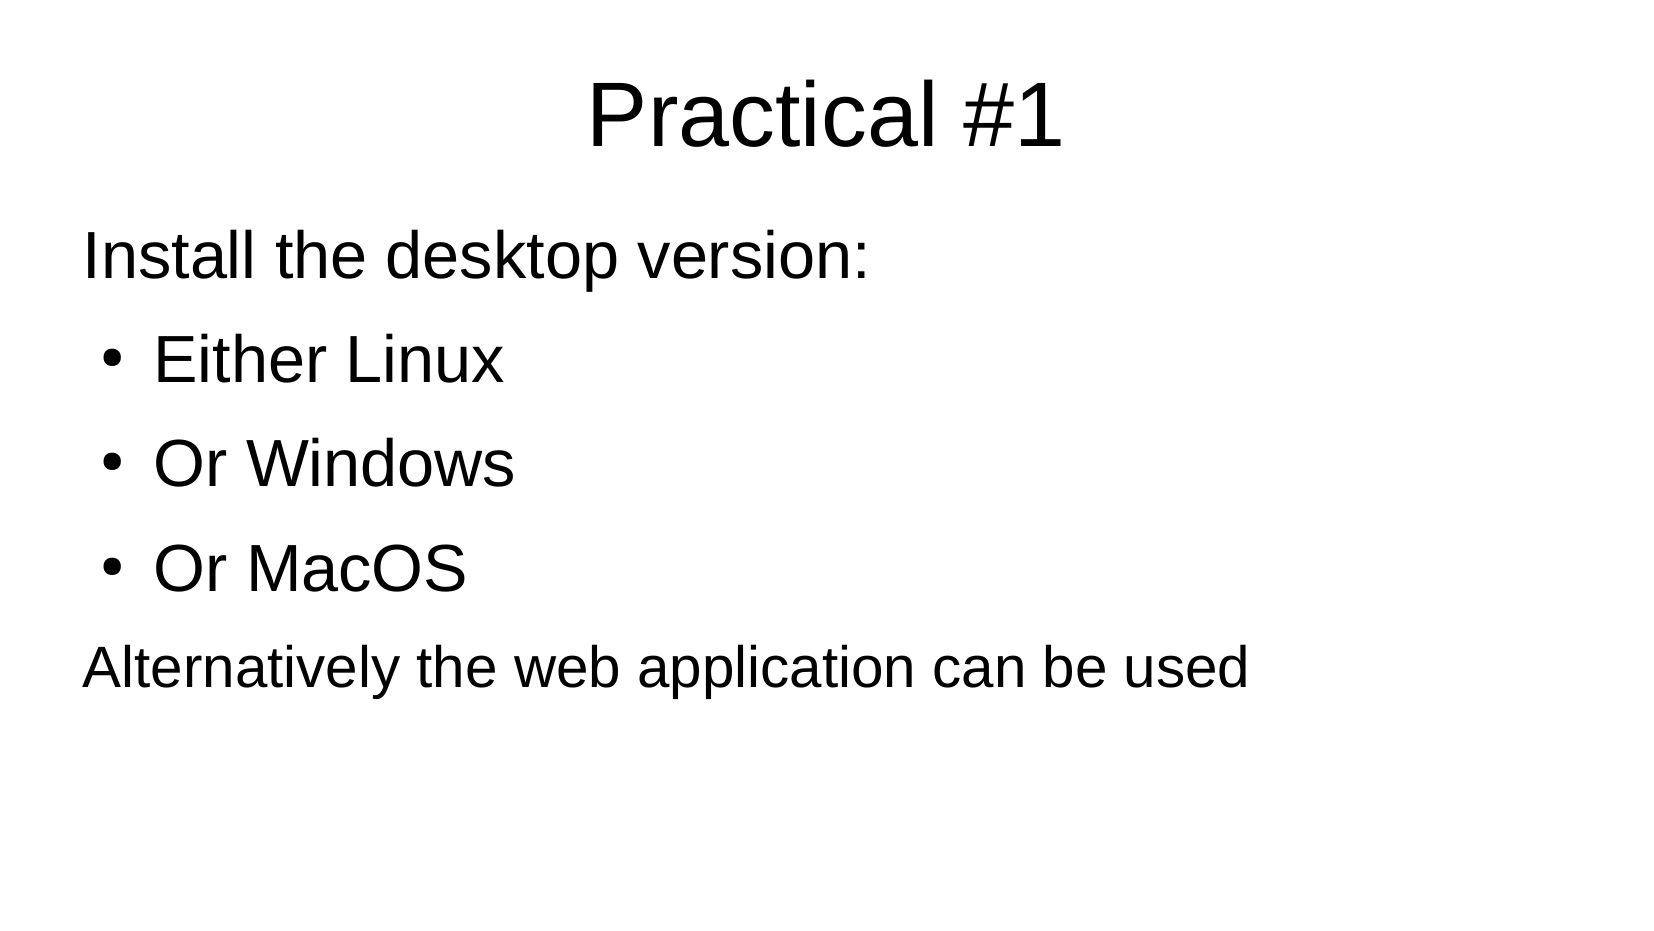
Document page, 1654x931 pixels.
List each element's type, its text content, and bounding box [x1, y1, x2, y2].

list Install the desktop version: Either Linux Or Windows Or MacOS Alternatively the web application can be used [82, 217, 1571, 758]
title Practical #1 [82, 37, 1571, 193]
